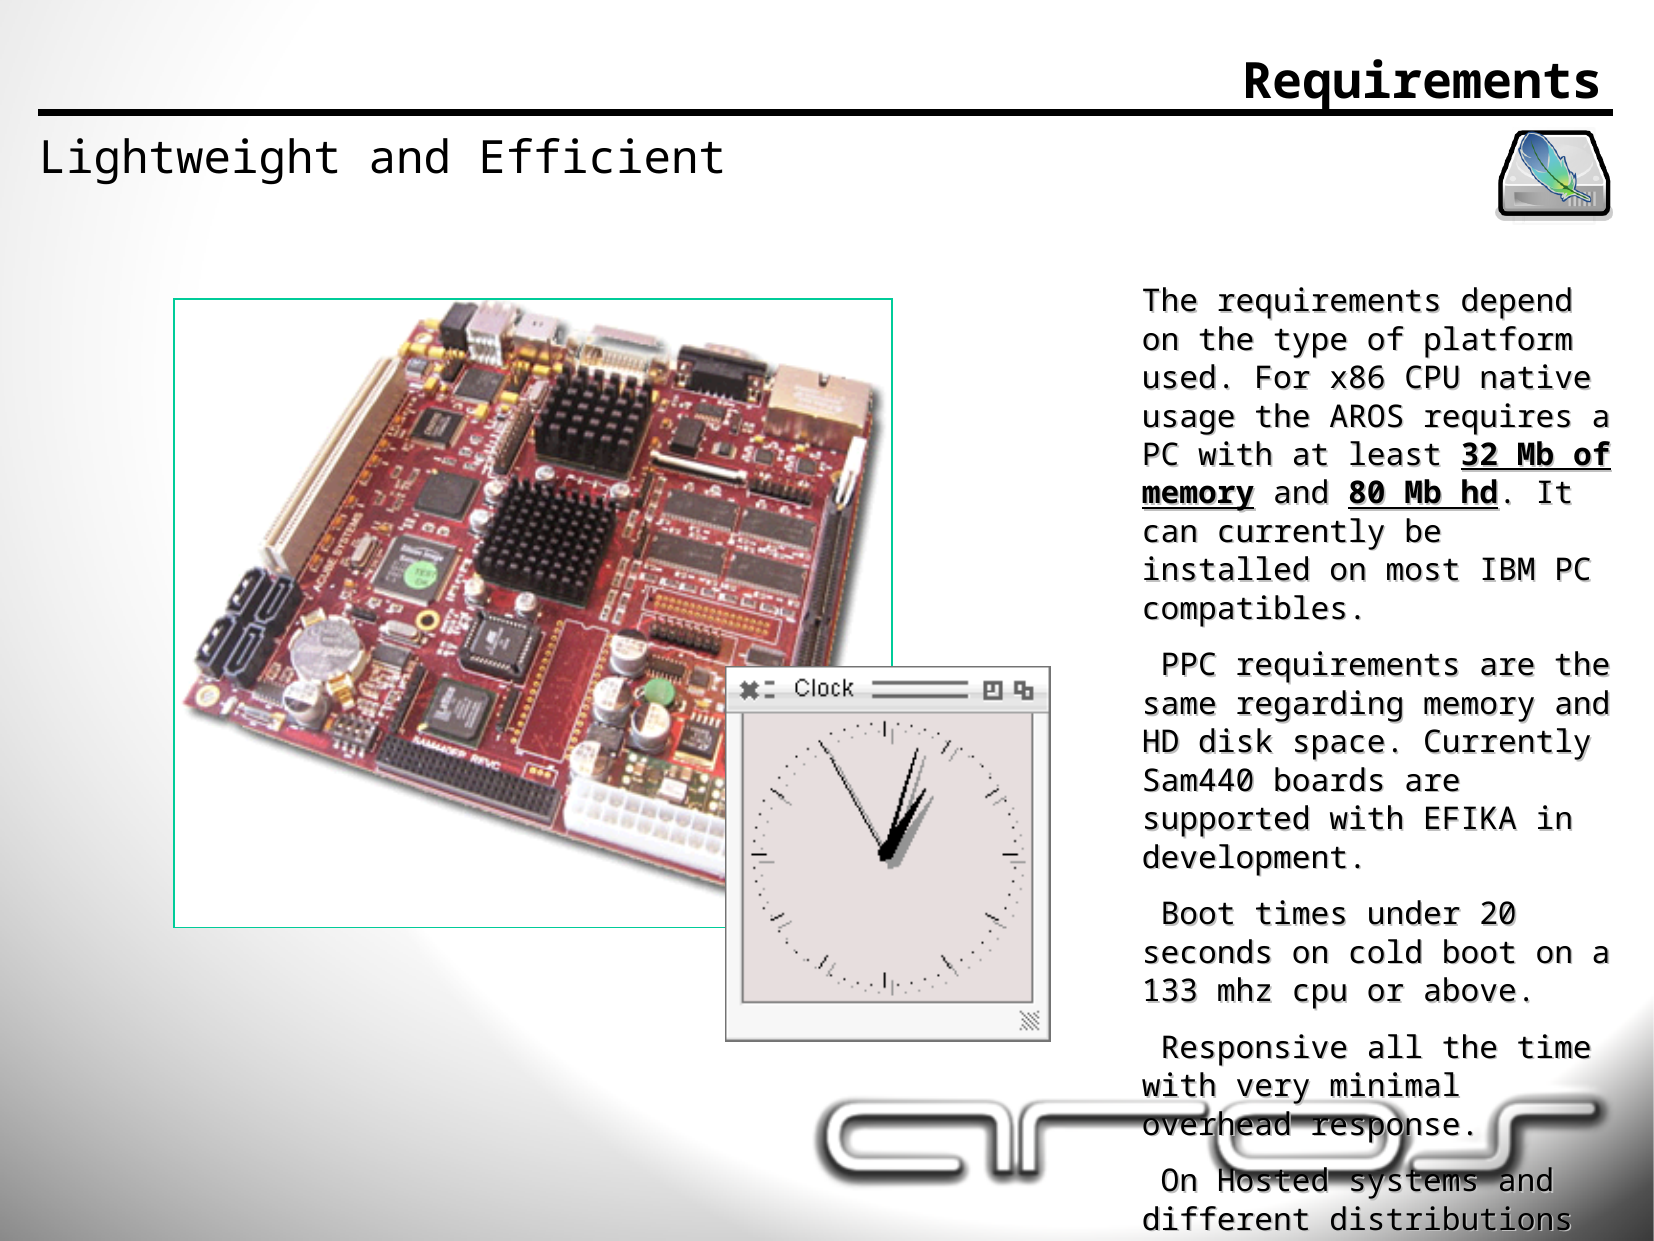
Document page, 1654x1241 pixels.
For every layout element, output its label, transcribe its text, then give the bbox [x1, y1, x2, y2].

picture [0, 0, 1654, 1241]
text_box The requirements depend on the type of platform used. For x86 CPU native usage the AROS requires a PC with at least 32 Mb of memory and 80 Mb hd. It can currently be installed on most IBM PC compatibles. PPC requirements are the same regarding memory and HD disk space. Currently Sam440 boards are supported with EFIKA in development. Boot times under 20 seconds on cold boot on a 133 mhz cpu or above. Responsive all the time with very minimal overhead response. On Hosted systems and different distributions requirements may vary. [1127, 273, 1635, 1039]
text_box Lightweight and Efficient [23, 116, 742, 178]
text_box Requirements [1227, 37, 1624, 103]
